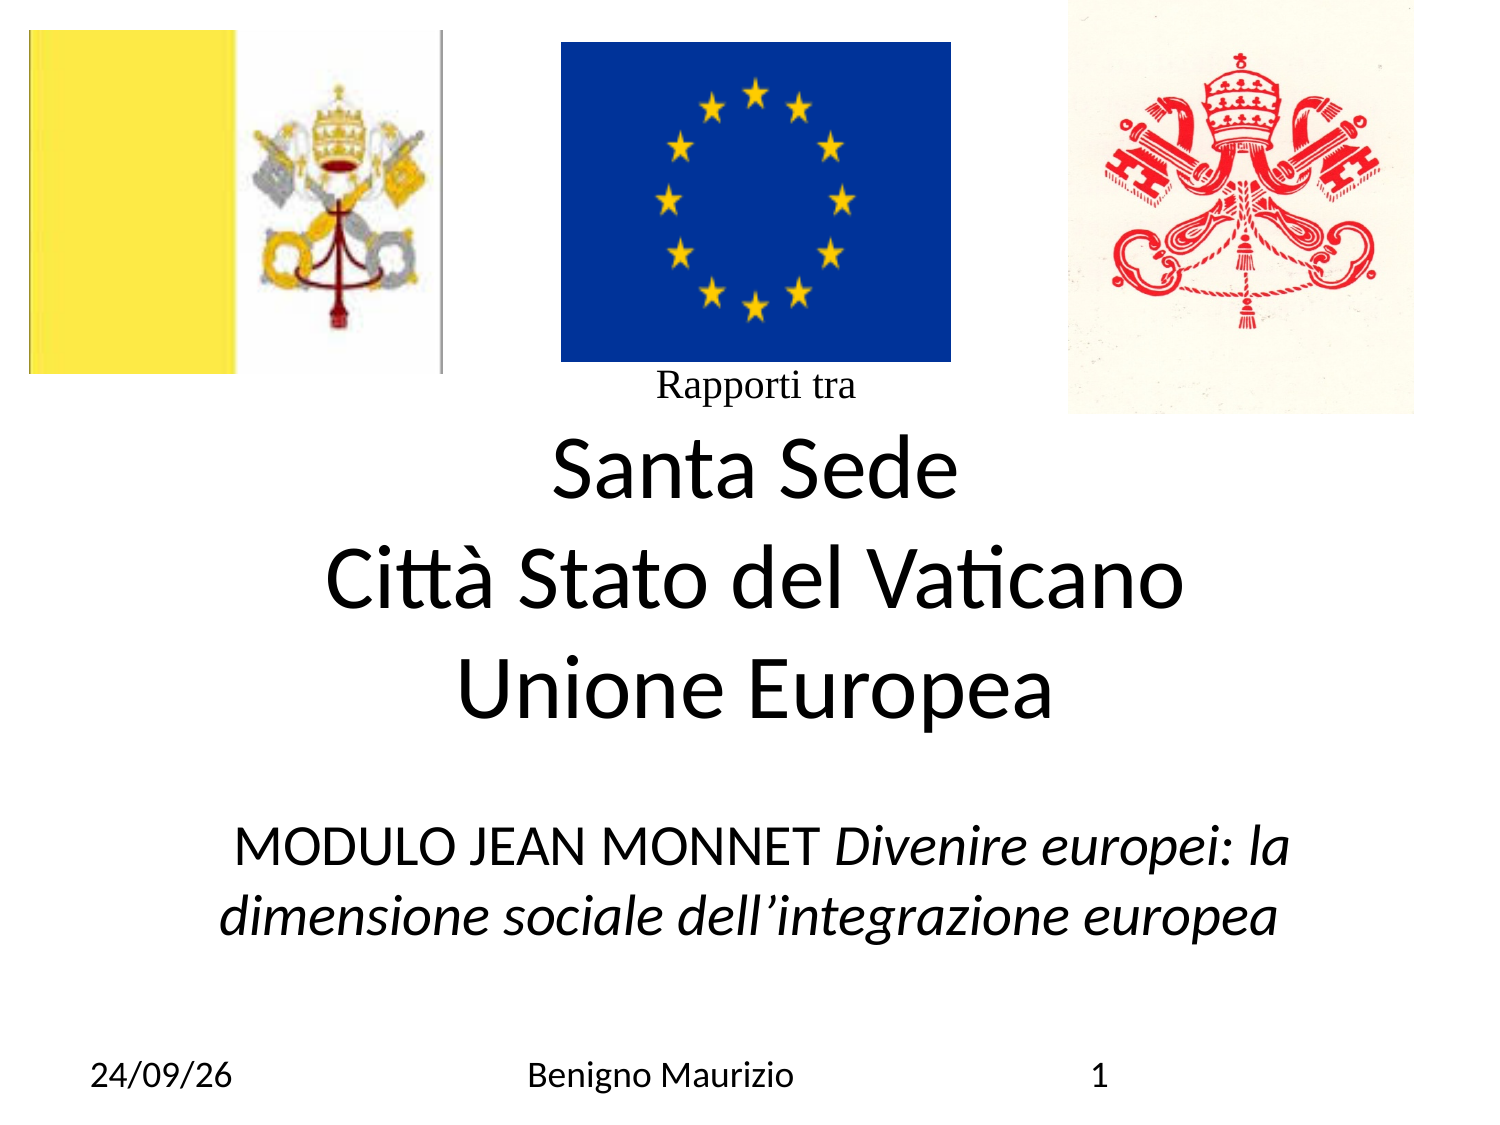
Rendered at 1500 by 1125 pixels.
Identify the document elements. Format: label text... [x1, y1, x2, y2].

picture [561, 42, 951, 362]
picture [1068, 0, 1414, 414]
slide_number <numero> [1074, 1042, 1425, 1103]
title Rapporti tra Santa Sede Città Stato del Vaticano Unione Europea MODULO JEAN MONNET Divenire europei: la dimensione sociale dell’integrazione europea [118, 349, 1394, 449]
footer Benigno Maurizio [512, 1042, 988, 1103]
slide_number 14/07/15 [75, 1042, 425, 1103]
picture [29, 30, 443, 374]
